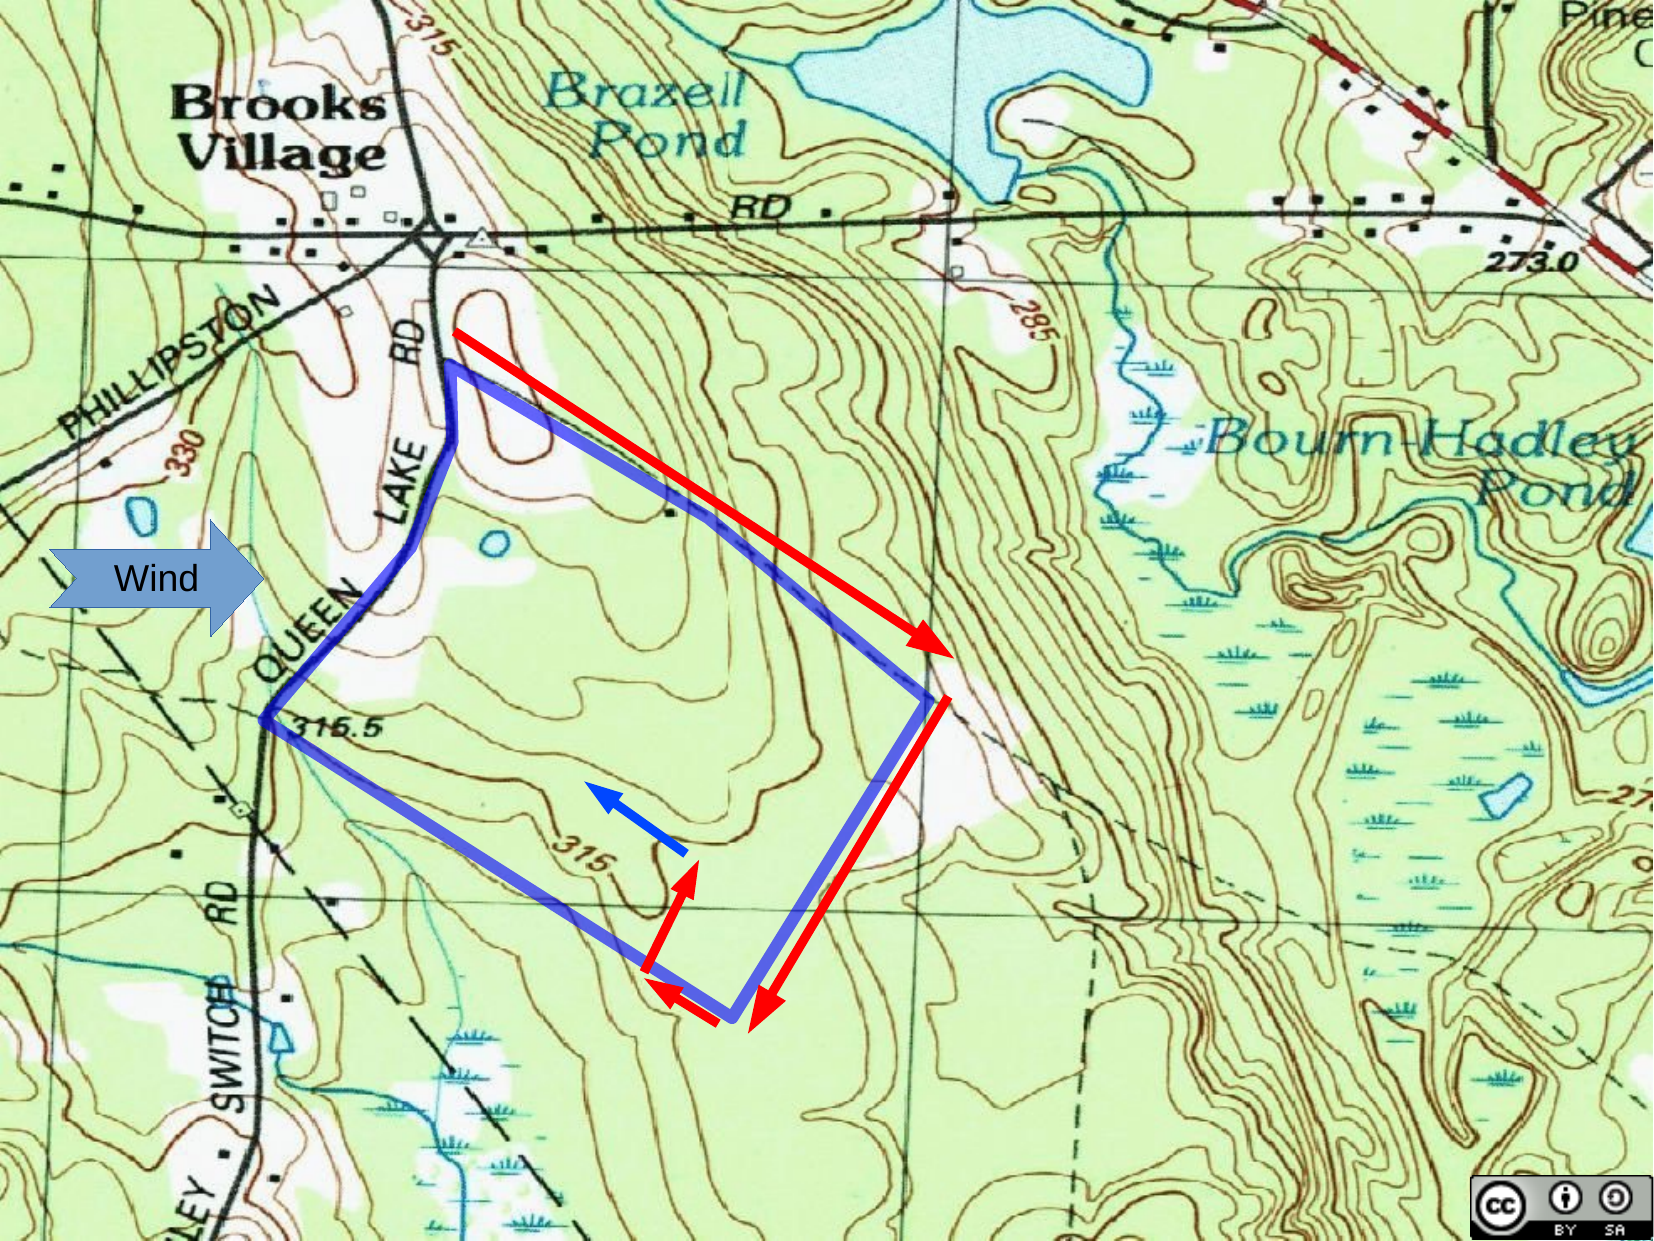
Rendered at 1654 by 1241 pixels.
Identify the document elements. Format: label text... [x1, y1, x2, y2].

text_box Wind [49, 519, 264, 637]
picture [0, 0, 1654, 1241]
